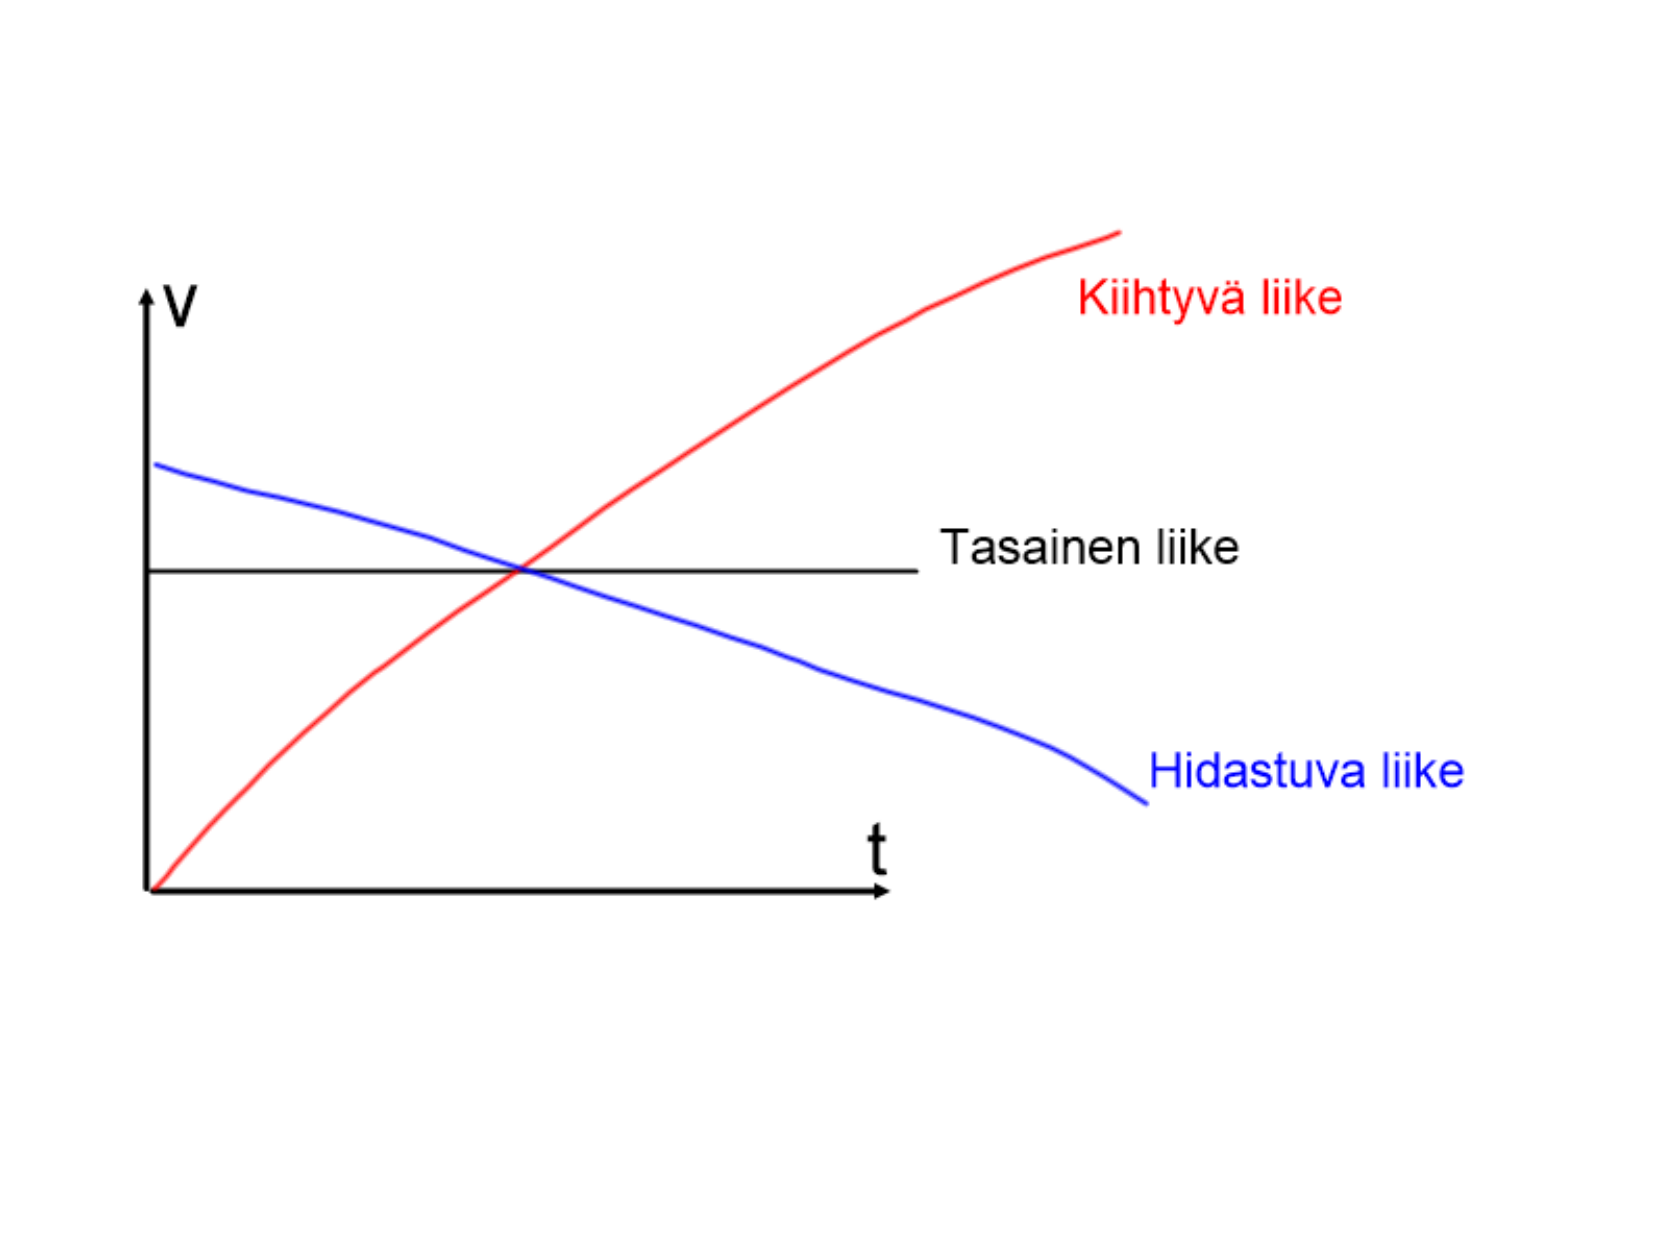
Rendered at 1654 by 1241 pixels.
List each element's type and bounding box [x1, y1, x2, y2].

picture [91, 160, 1569, 969]
